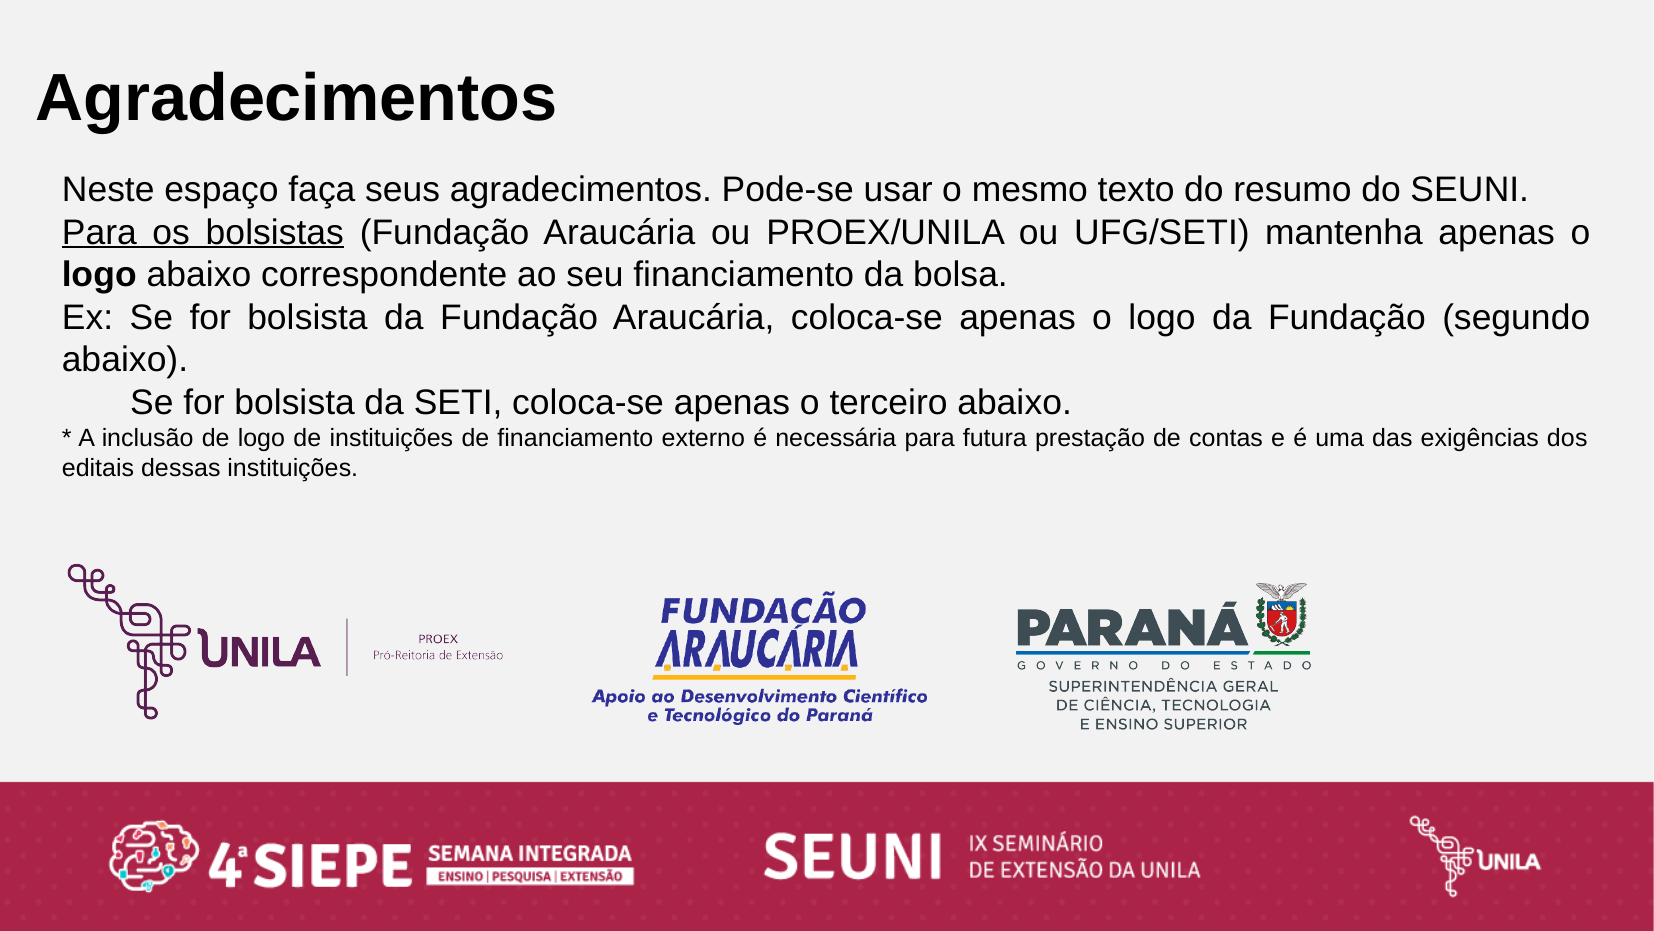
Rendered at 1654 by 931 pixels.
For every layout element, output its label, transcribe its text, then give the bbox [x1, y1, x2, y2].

text_box Agradecimentos [35, 33, 1311, 154]
picture [0, 0, 1654, 931]
text_box Neste espaço faça seus agradecimentos. Pode-se usar o mesmo texto do resumo do SEUNI. Para os bolsistas (Fundação Araucária ou PROEX/UNILA ou UFG/SETI) mantenha apenas o logo abaixo correspondente ao seu financiamento da bolsa. Ex: Se for bolsista da Fundação Araucária, coloca-se apenas o logo da Fundação (segundo abaixo). Se for bolsista da SETI, coloca-se apenas o terceiro abaixo. * A inclusão de logo de instituições de financiamento externo é necessária para futura prestação de contas e é uma das exigências dos editais dessas instituições. [47, 158, 1607, 520]
